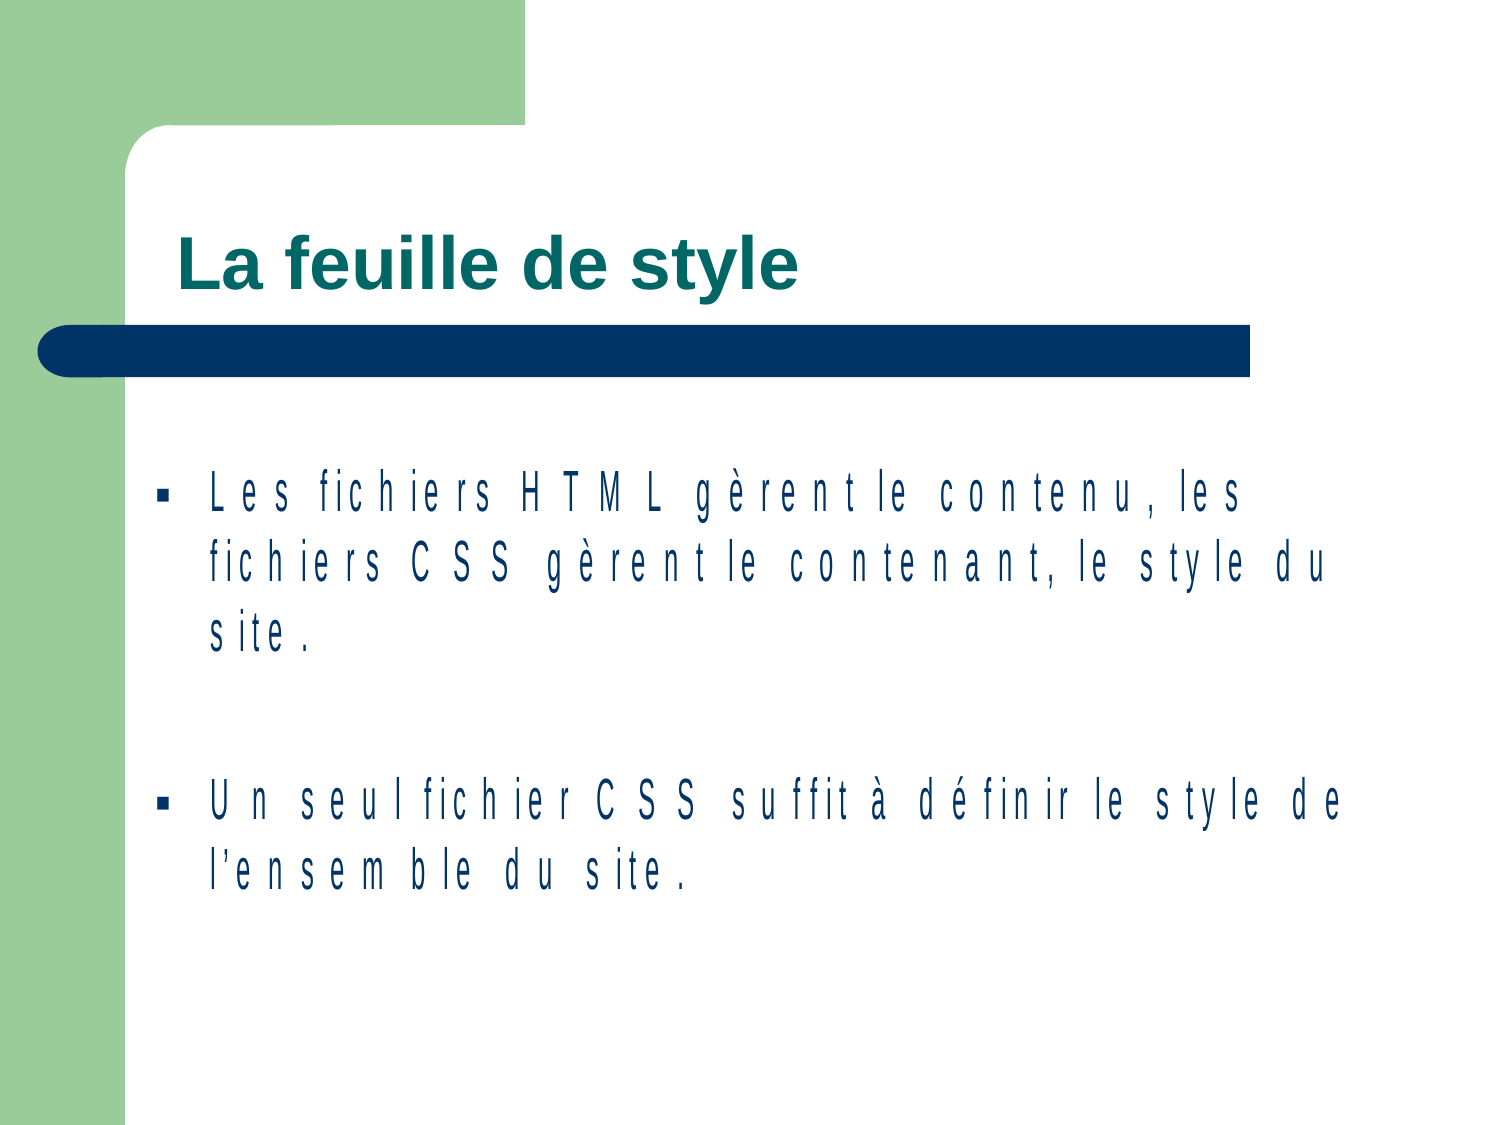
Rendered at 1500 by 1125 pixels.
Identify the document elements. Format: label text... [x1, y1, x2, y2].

title La feuille de style [161, 125, 1426, 313]
picture [129, 437, 1411, 1058]
